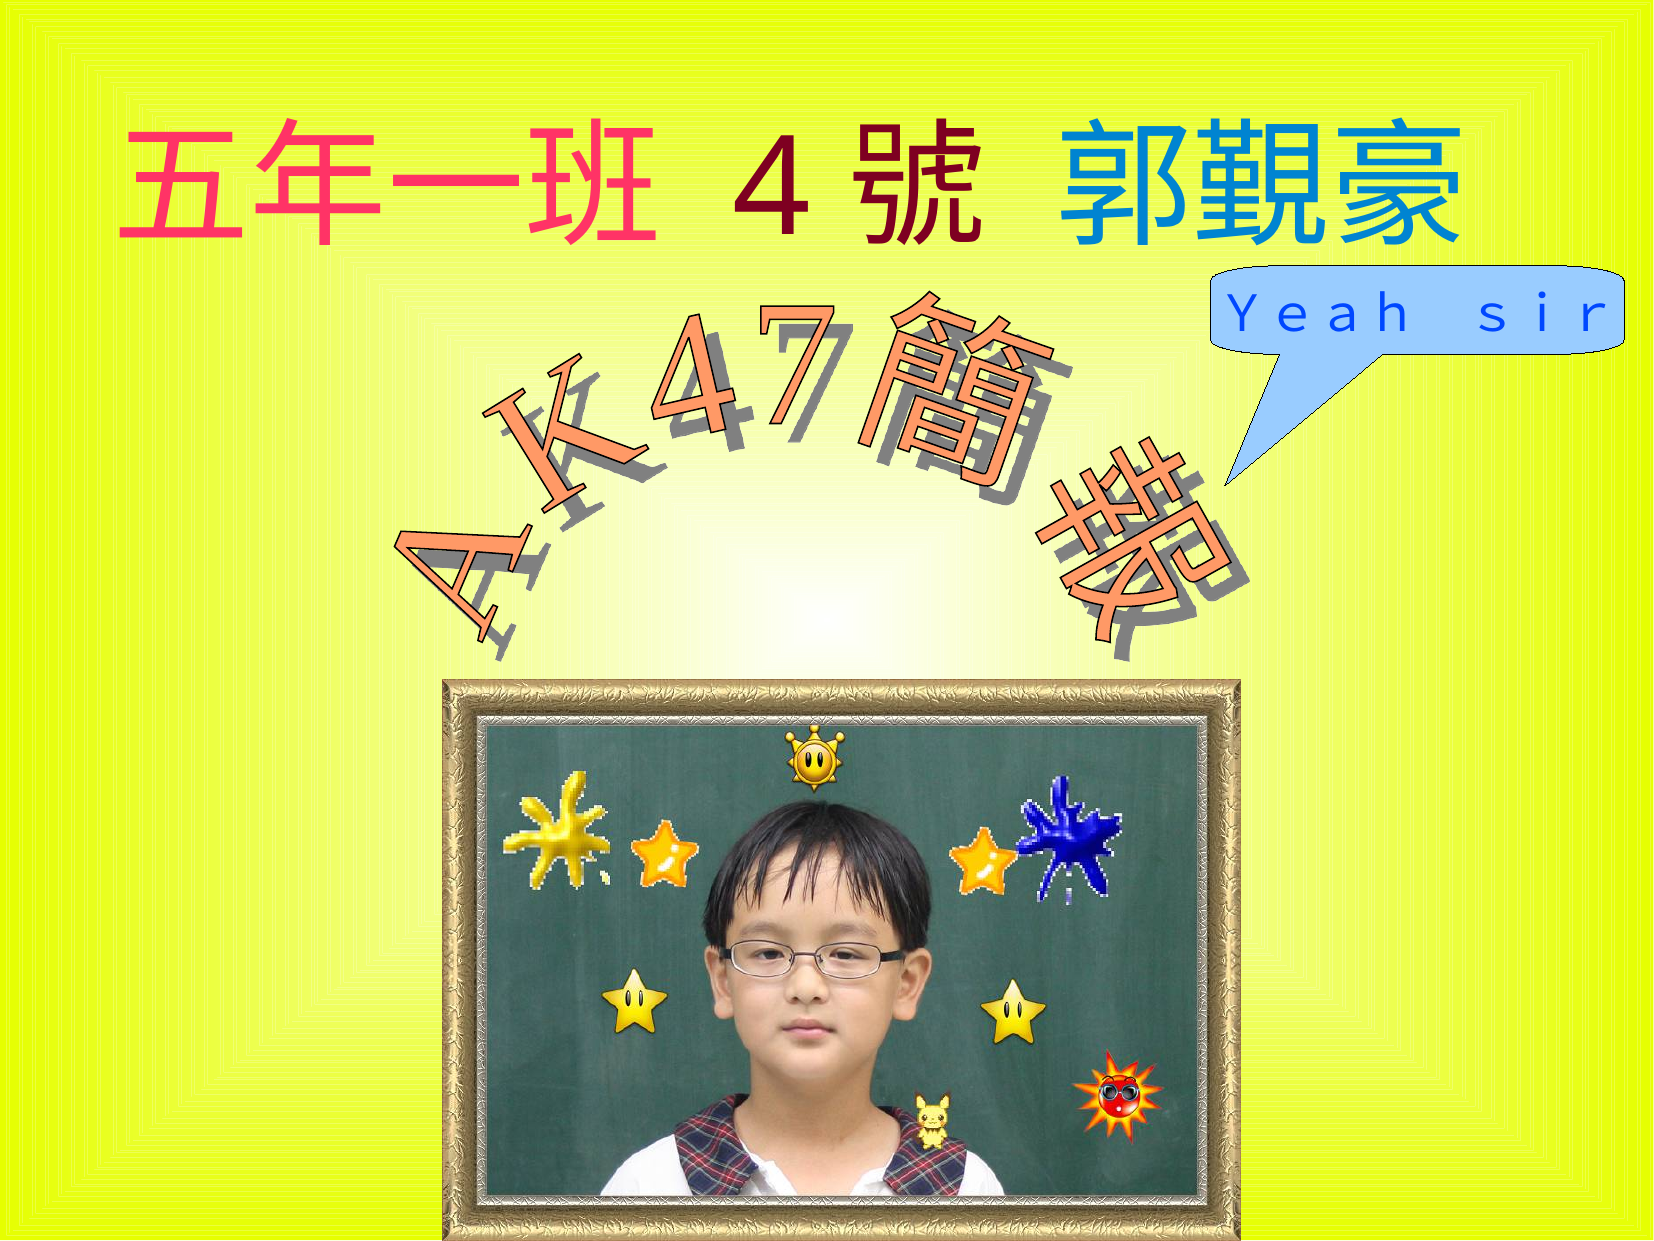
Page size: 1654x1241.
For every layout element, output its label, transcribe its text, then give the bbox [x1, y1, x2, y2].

text_box AK47簡報 [760, 306, 834, 424]
text_box 五年一班 4號 郭覲豪 [88, 59, 1536, 257]
text_box AK47簡報 [897, 395, 979, 464]
text_box AK47簡報 [1060, 501, 1232, 643]
text_box AK47簡報 [394, 524, 533, 643]
text_box AK47簡報 [858, 291, 976, 447]
text_box AK47簡報 [651, 314, 736, 433]
text_box AK47簡報 [956, 316, 1054, 487]
text_box AK47簡報 [482, 353, 649, 514]
picture [442, 679, 1241, 1241]
text_box AK47簡報 [1035, 436, 1186, 555]
text_box Ｙｅａｈ ｓｉｒ [1210, 265, 1625, 486]
